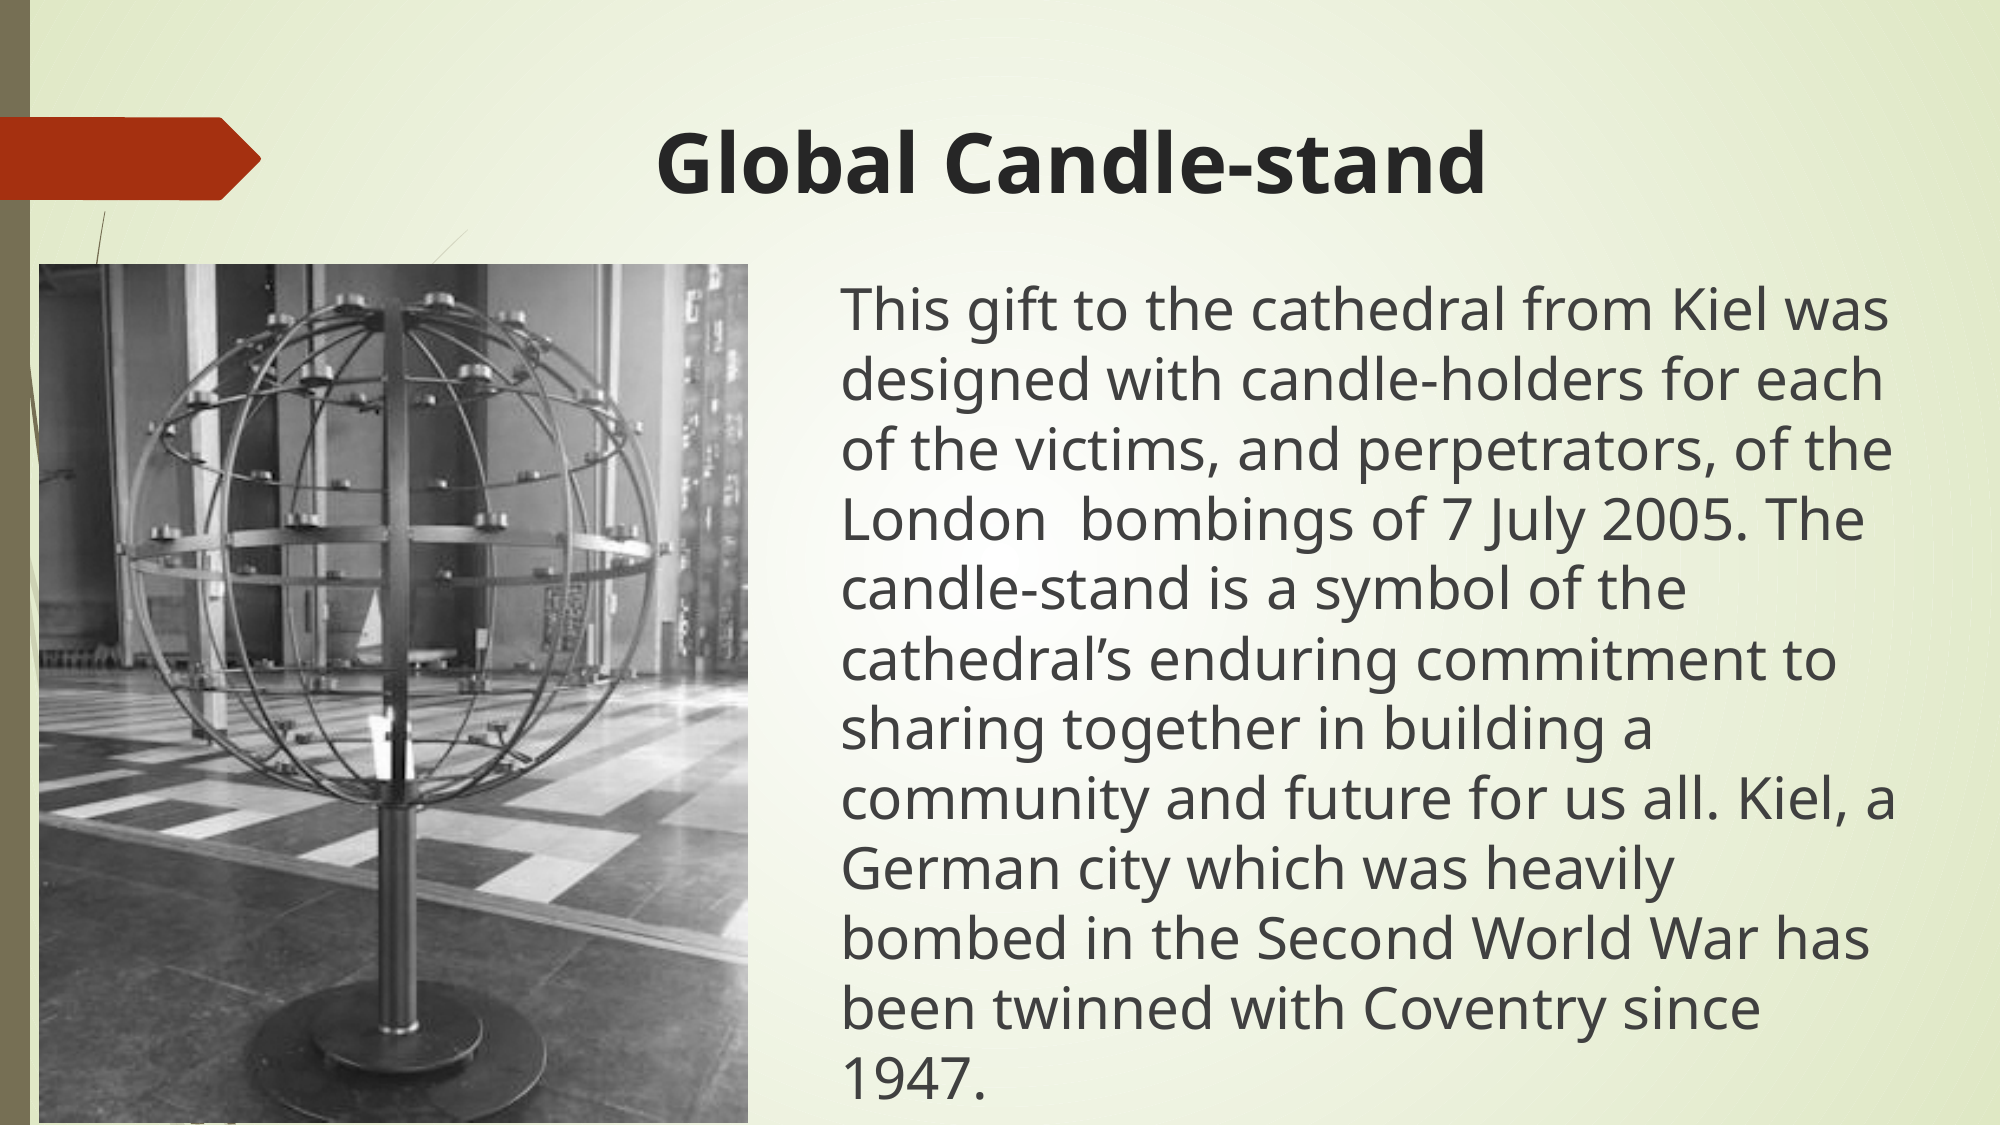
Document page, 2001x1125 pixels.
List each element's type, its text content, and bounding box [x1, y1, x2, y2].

title Global Candle-stand [257, 102, 1888, 313]
picture [39, 264, 748, 1123]
list This gift to the cathedral from Kiel was designed with candle-holders for each of the victims, and perpetrators, of the London bombings of 7 July 2005. The candle-stand is a symbol of the cathedral’s enduring commitment to sharing together in building a community and future for us all. Kiel, a German city which was heavily bombed in the Second World War has been twinned with Coventry since 1947. [825, 264, 1922, 1123]
